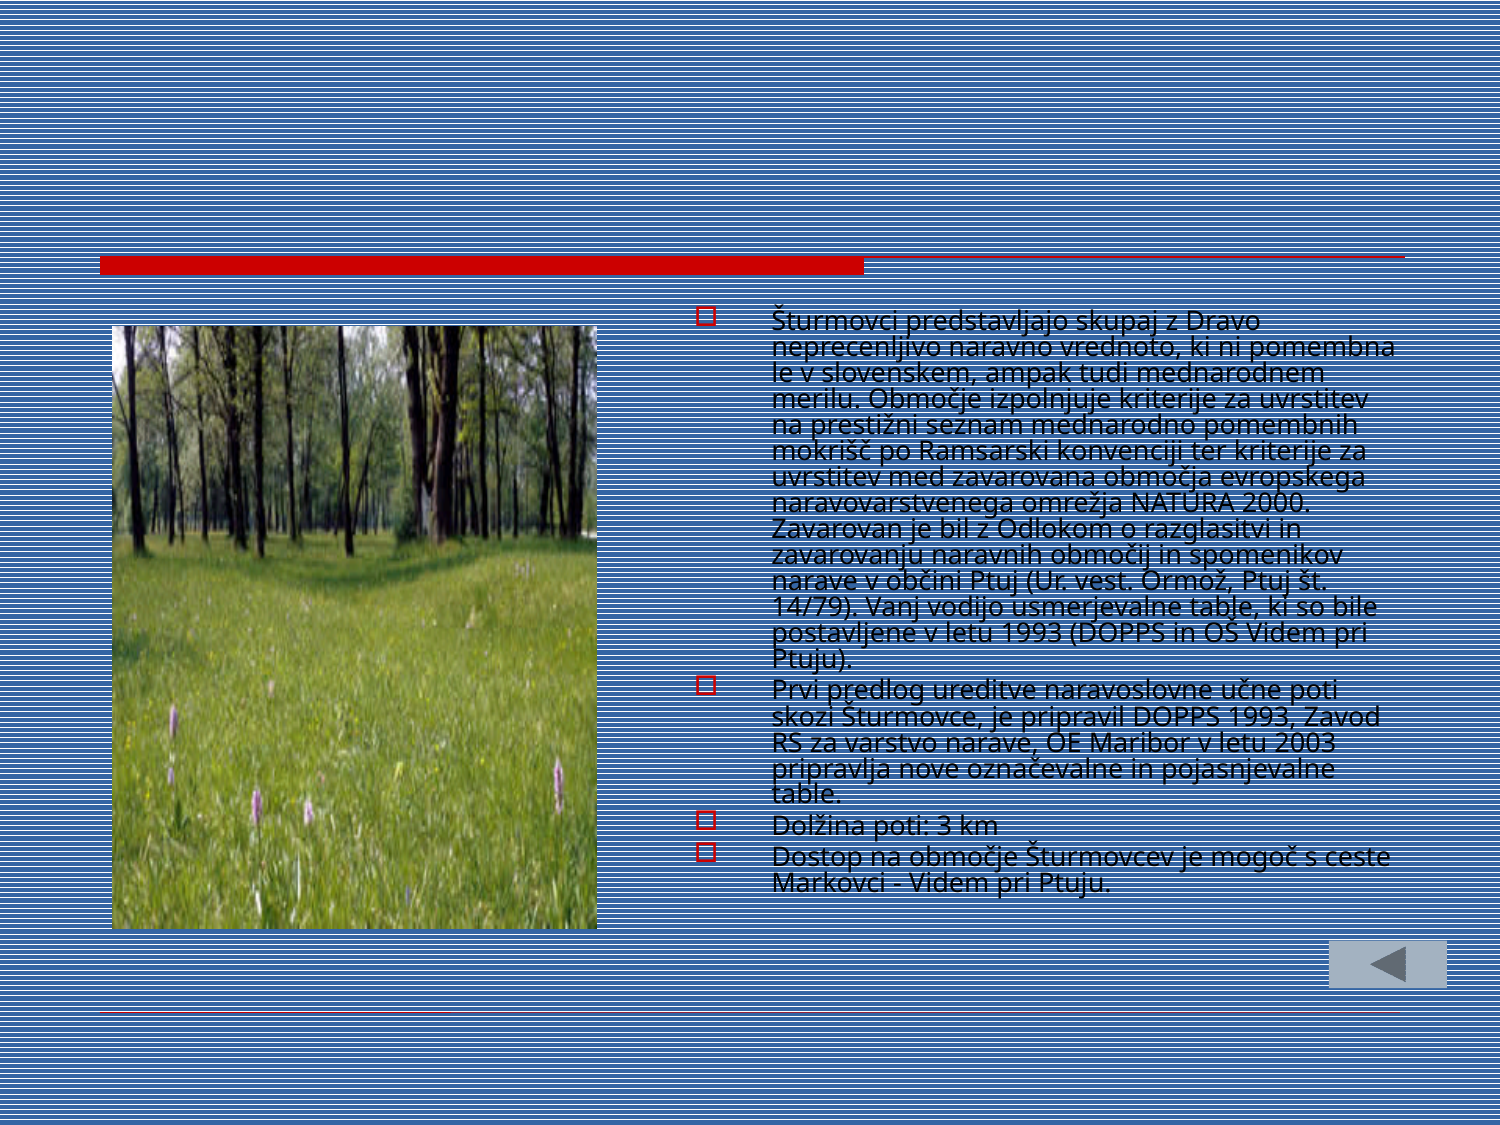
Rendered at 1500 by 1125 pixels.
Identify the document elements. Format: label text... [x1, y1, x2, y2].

picture [112, 326, 597, 929]
list Šturmovci predstavljajo skupaj z Dravo neprecenljivo naravno vrednoto, ki ni pomembna le v slovenskem, ampak tudi mednarodnem merilu. Območje izpolnjuje kriterije za uvrstitev na prestižni seznam mednarodno pomembnih mokrišč po Ramsarski konvenciji ter kriterije za uvrstitev med zavarovana območja evropskega naravovarstvenega omrežja NATURA 2000. Zavarovan je bil z Odlokom o razglasitvi in zavarovanju naravnih območij in spomenikov narave v občini Ptuj (Ur. vest. Ormož, Ptuj št. 14/79). Vanj vodijo usmerjevalne table, ki so bile postavljene v letu 1993 (DOPPS in OŠ Videm pri Ptuju). Prvi predlog ureditve naravoslovne učne poti skozi Šturmovce, je pripravil DOPPS 1993, Zavod RS za varstvo narave, OE Maribor v letu 2003 pripravlja nove označevalne in pojasnjevalne table. Dolžina poti: 3 km Dostop na območje Šturmovcev je mogoč s ceste Markovci - Videm pri Ptuju. [679, 302, 1418, 1071]
text_box [1328, 940, 1447, 989]
